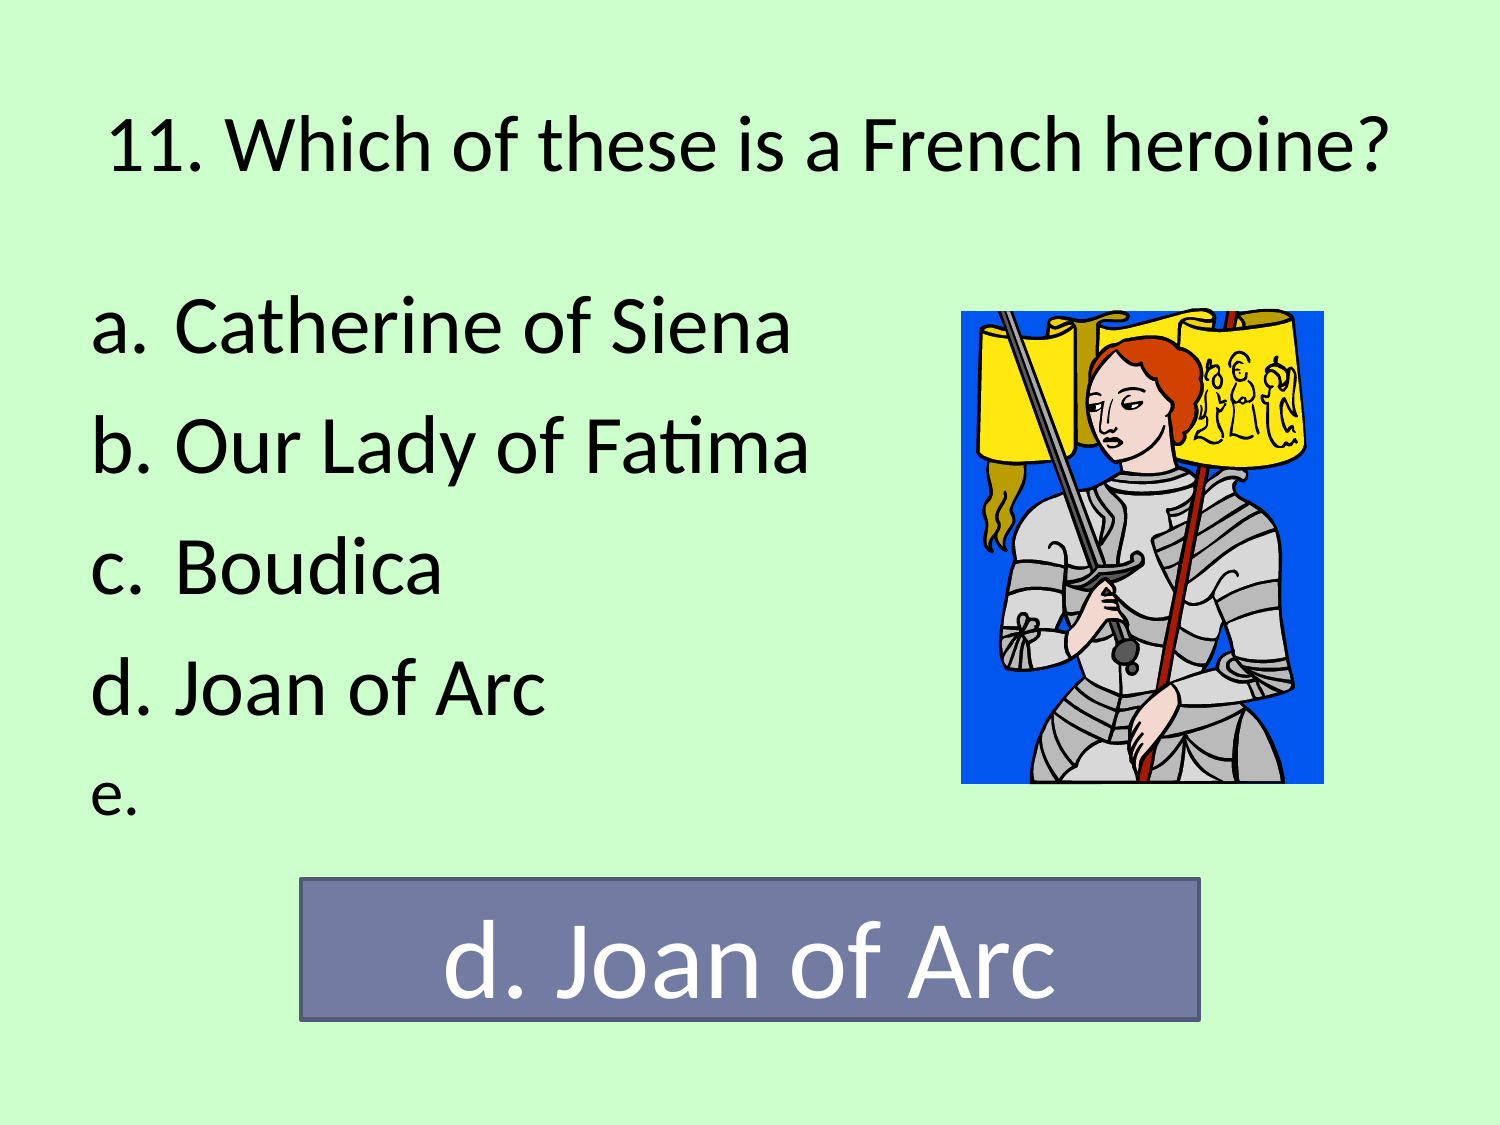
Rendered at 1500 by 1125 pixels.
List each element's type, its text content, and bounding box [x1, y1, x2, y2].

list Catherine of Siena Our Lady of Fatima Boudica Joan of Arc [75, 262, 1426, 1005]
text_box d. Joan of Arc [301, 879, 1199, 1020]
picture [960, 304, 1325, 785]
title 11. Which of these is a French heroine? [75, 45, 1426, 233]
